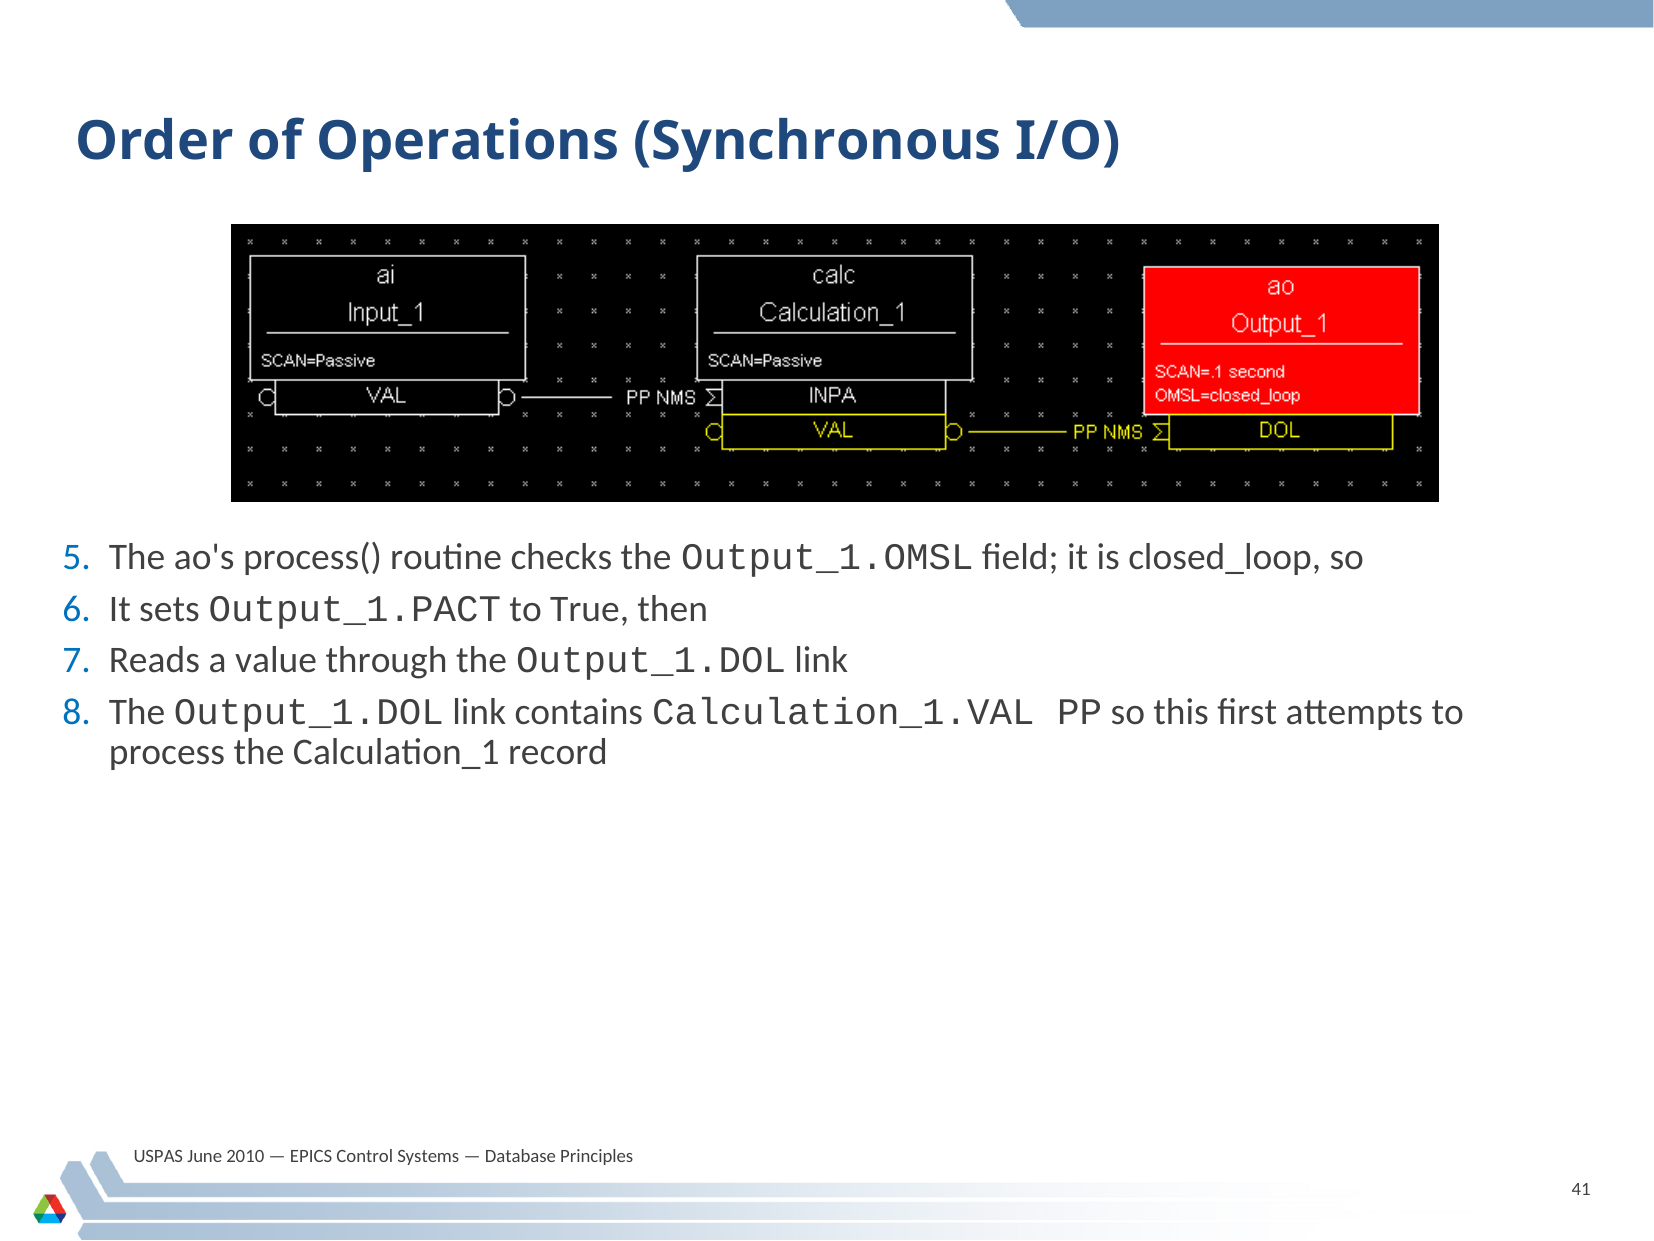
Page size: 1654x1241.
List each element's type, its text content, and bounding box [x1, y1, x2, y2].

picture [231, 224, 1439, 502]
list The ao's process() routine checks the Output_1.OMSL field; it is closed_loop, so It sets Output_1.PACT to True, then Reads a value through the Output_1.DOL link The Output_1.DOL link contains Calculation_1.VAL PP so this first attempts to process the Calculation_1 record [62, 538, 1498, 828]
picture [0, 0, 1654, 29]
title Order of Operations (Synchronous I/O) [75, 45, 1426, 233]
picture [0, 1143, 1654, 1240]
